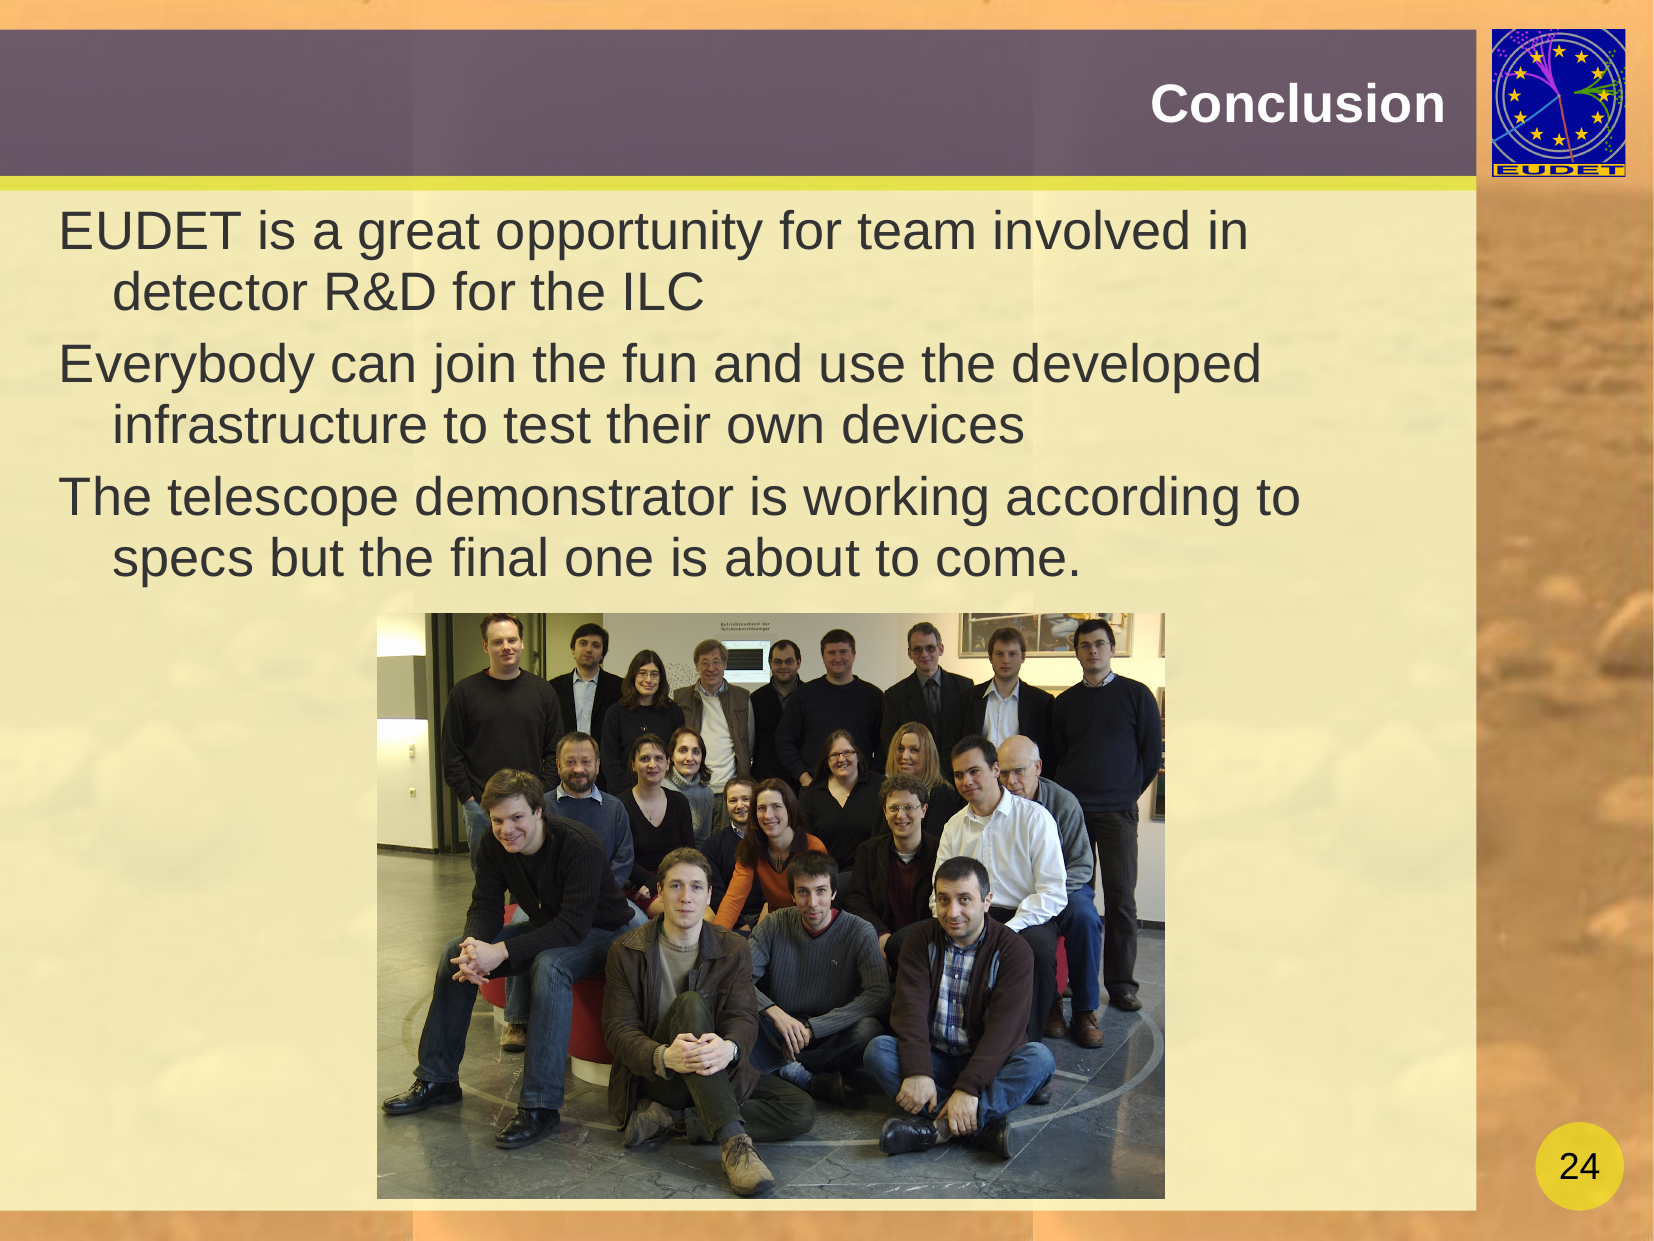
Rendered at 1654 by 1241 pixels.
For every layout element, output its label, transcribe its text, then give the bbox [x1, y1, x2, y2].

title Conclusion [29, 59, 1447, 148]
list EUDET is a great opportunity for team involved in detector R&D for the ILC Everybody can join the fun and use the developed infrastructure to test their own devices The telescope demonstrator is working according to specs but the final one is about to come. [59, 200, 1418, 603]
picture [0, 0, 1654, 1241]
picture [377, 613, 1165, 1199]
